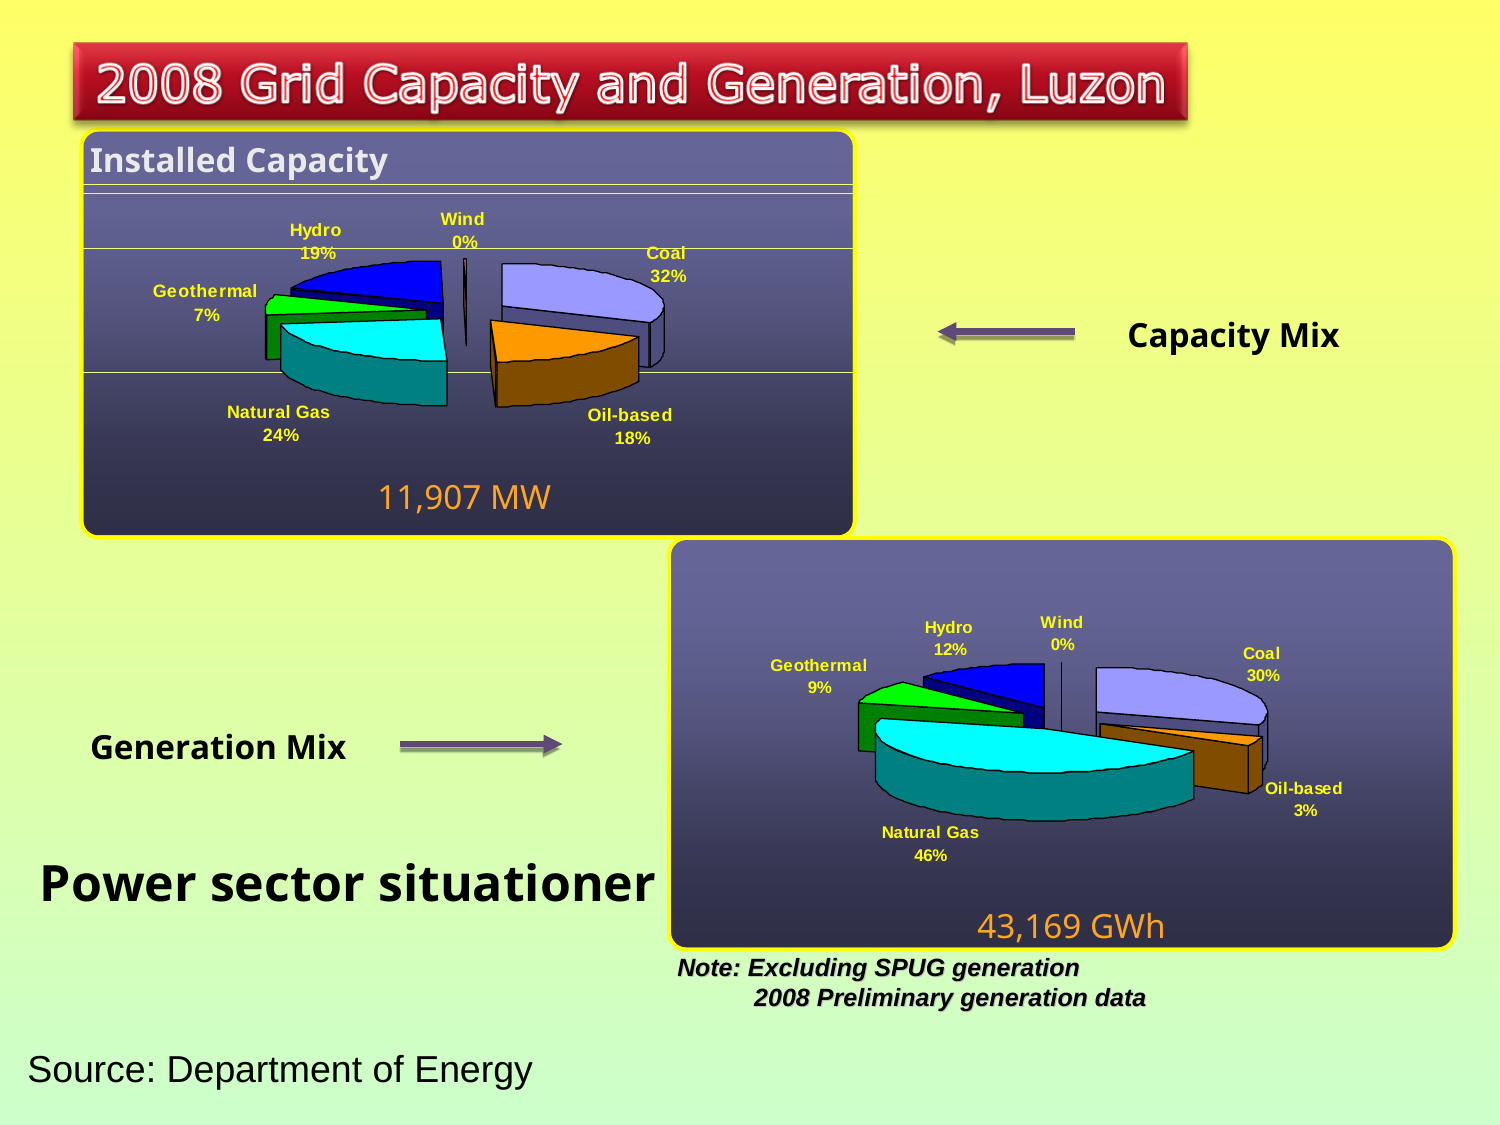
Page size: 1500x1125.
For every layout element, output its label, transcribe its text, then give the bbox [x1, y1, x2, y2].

text_box Capacity Mix [1112, 306, 1388, 366]
text_box 43,169 GWh [962, 897, 1201, 956]
picture [47, 24, 1215, 140]
text_box Installed Capacity [74, 140, 488, 191]
text_box Source: Department of Energy [12, 1037, 638, 1098]
chart [75, 140, 1463, 956]
text_box Note: Excluding SPUG generation 2008 Preliminary generation data [662, 956, 1213, 1007]
text_box Power sector situationer [24, 824, 662, 938]
text_box 11,907 MW [362, 468, 613, 528]
text_box Generation Mix [74, 718, 488, 778]
